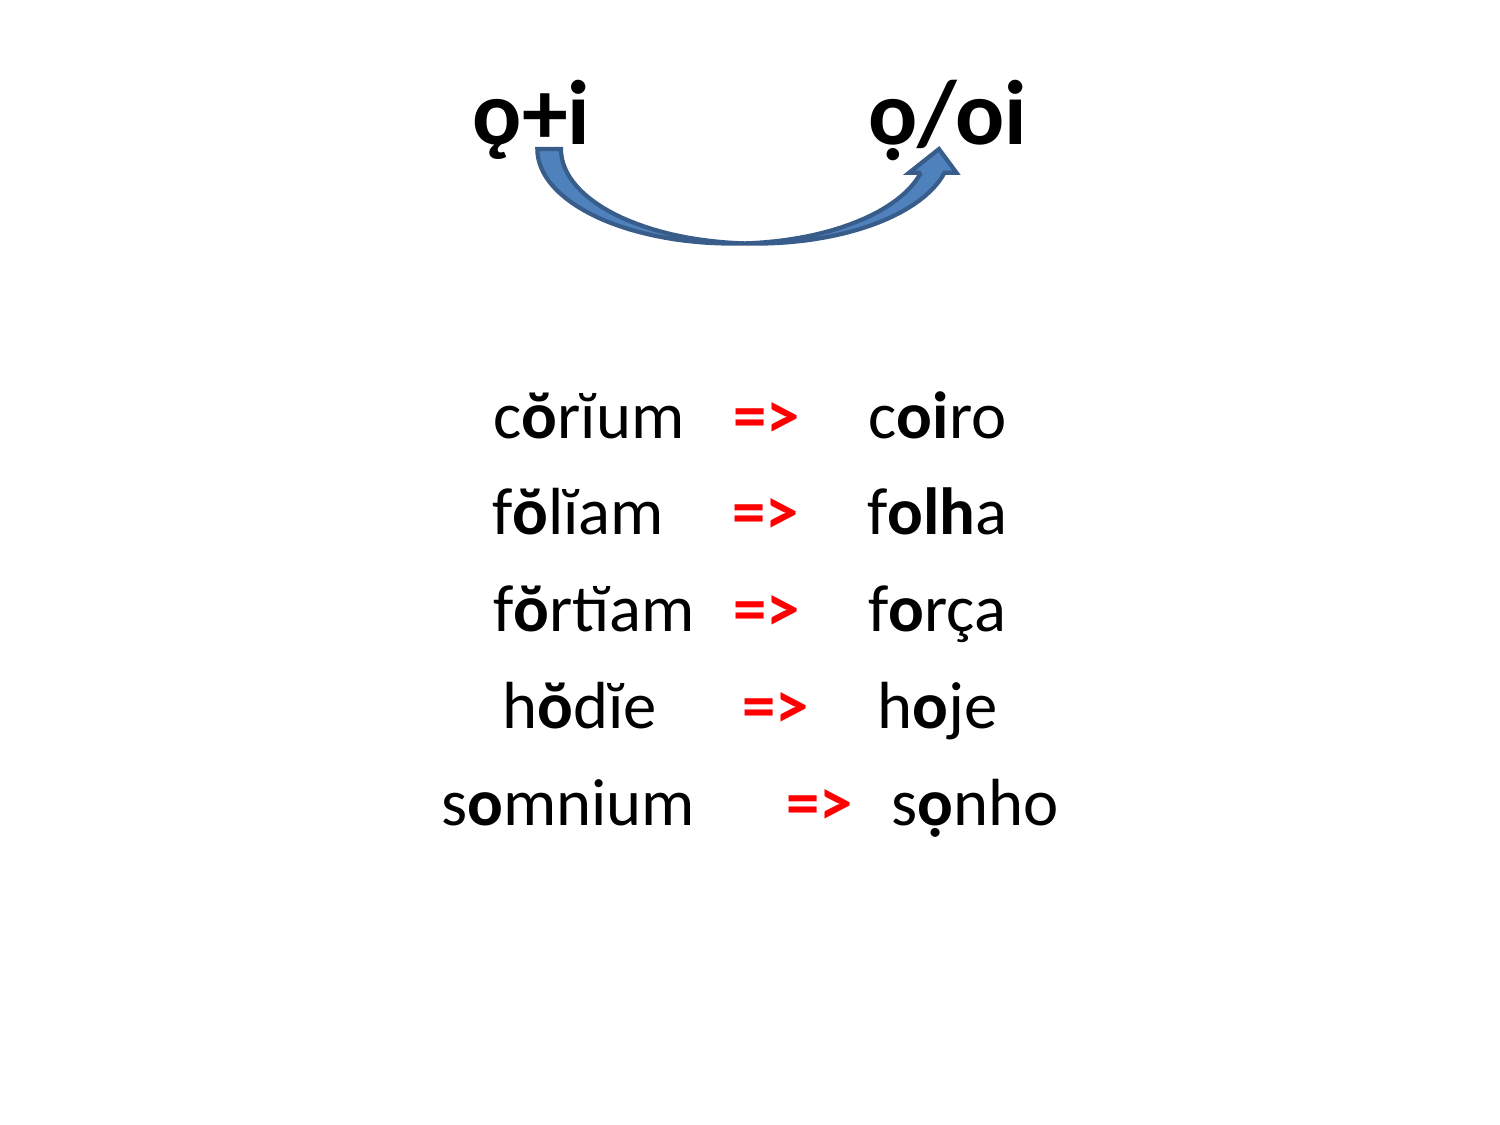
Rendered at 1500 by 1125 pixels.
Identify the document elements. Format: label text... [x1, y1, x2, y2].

list cŏrĭum => coiro fŏlĭam => folha fŏrtĭam => força hŏdĭe => hoje somnium => sọnho [75, 267, 1426, 1005]
title ǫ+i ọ/oi [75, 45, 1426, 233]
text_box [537, 149, 957, 244]
